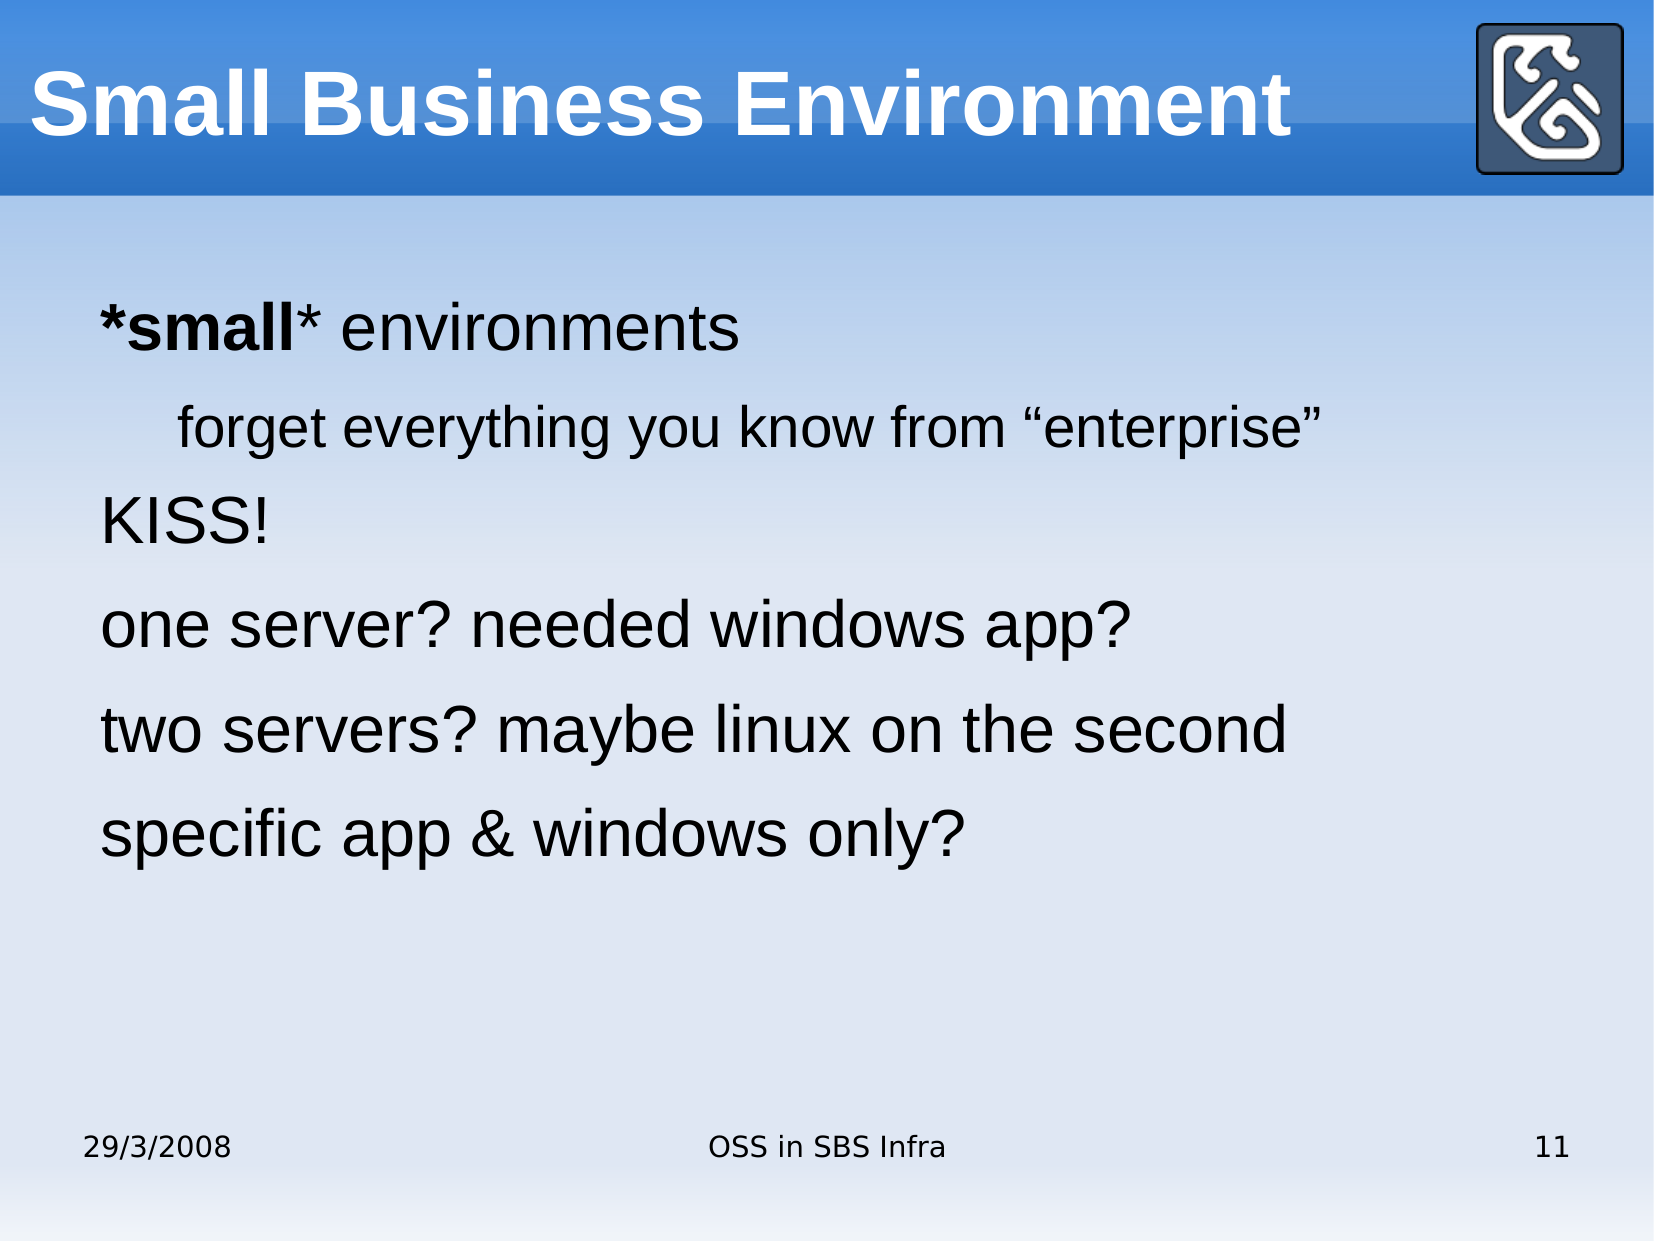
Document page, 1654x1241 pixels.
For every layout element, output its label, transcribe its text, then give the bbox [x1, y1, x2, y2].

list *small* environments forget everything you know from “enterprise” KISS! one server? needed windows app? two servers? maybe linux on the second specific app & windows only? [82, 290, 1571, 1094]
picture [0, 0, 1654, 1241]
title Small Business Environment [29, 7, 1388, 200]
